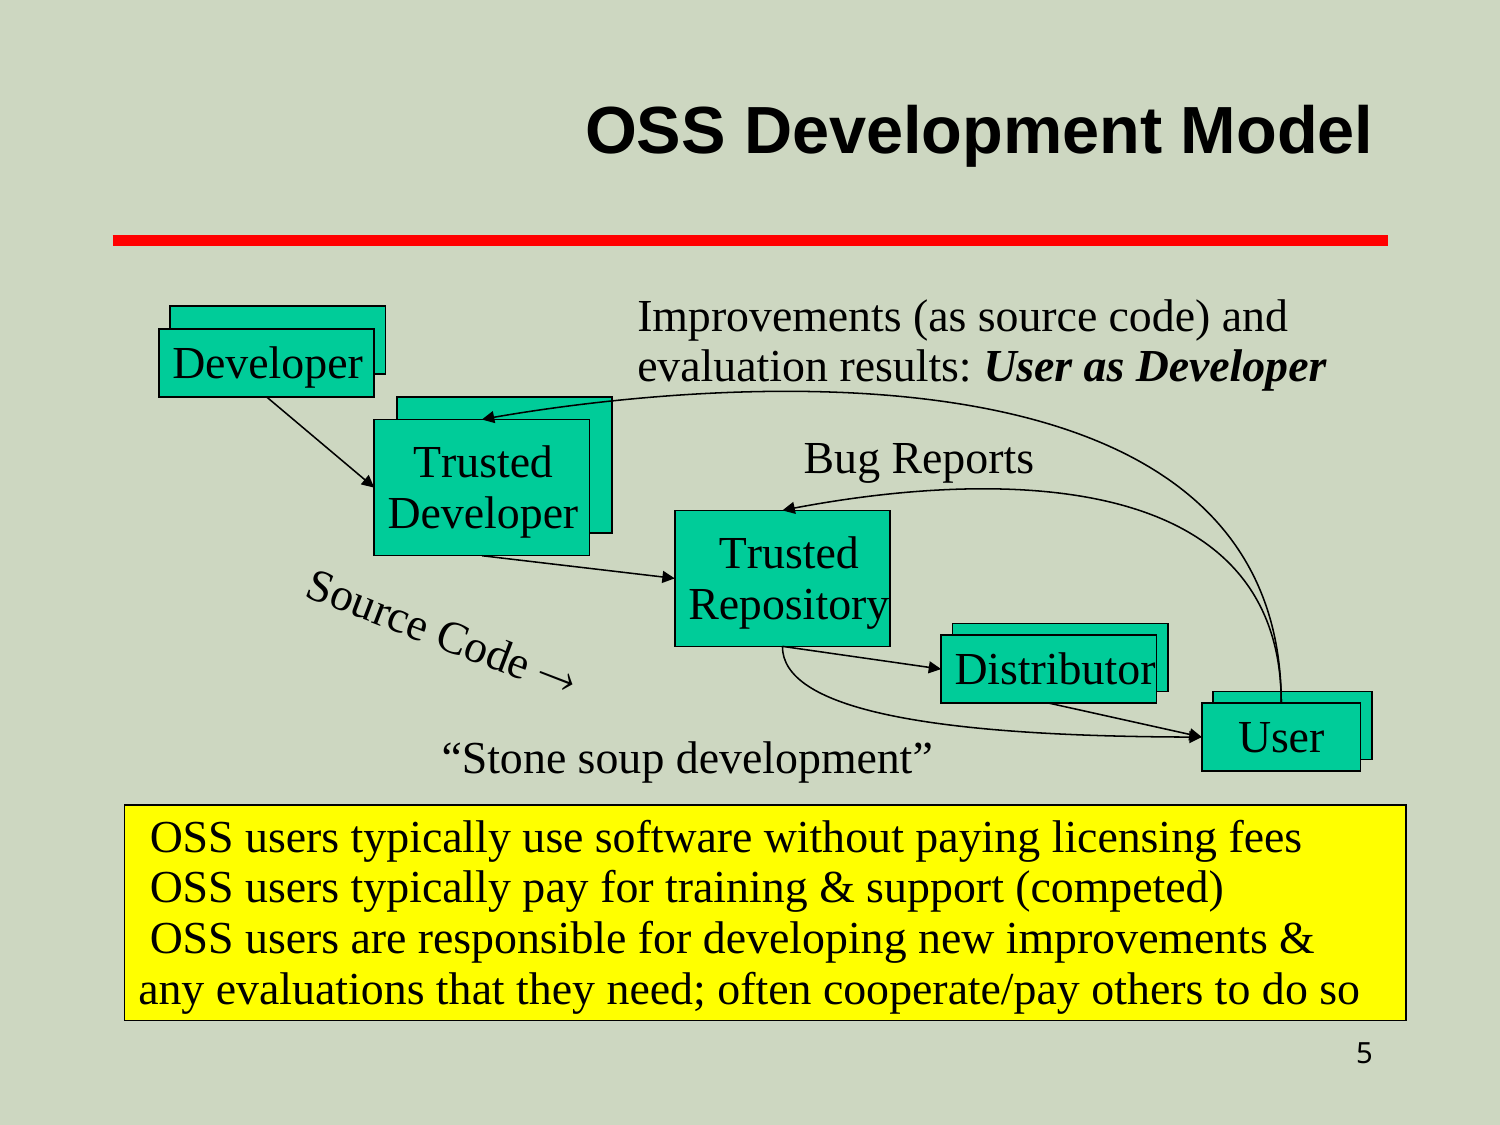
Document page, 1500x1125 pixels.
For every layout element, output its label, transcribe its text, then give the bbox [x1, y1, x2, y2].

text_box User [1201, 703, 1361, 772]
text_box Trusted Developer [374, 419, 590, 556]
title OSS Development Model [337, 85, 1388, 224]
text_box OSS users typically use software without paying licensing fees OSS users typically pay for training & support (competed) OSS users are responsible for developing new improvements & any evaluations that they need; often cooperate/pay others to do so [124, 805, 1406, 1021]
text_box “Stone soup development” [428, 725, 947, 791]
text_box Improvements (as source code) and evaluation results: User as Developer [623, 283, 1361, 399]
text_box Distributor [941, 635, 1157, 704]
text_box [590, 403, 613, 534]
text_box Bug Reports [790, 425, 1048, 491]
text_box [396, 396, 613, 419]
text_box Source Code  [285, 547, 600, 720]
text_box Trusted Repository [674, 510, 891, 647]
text_box Developer [158, 328, 375, 397]
